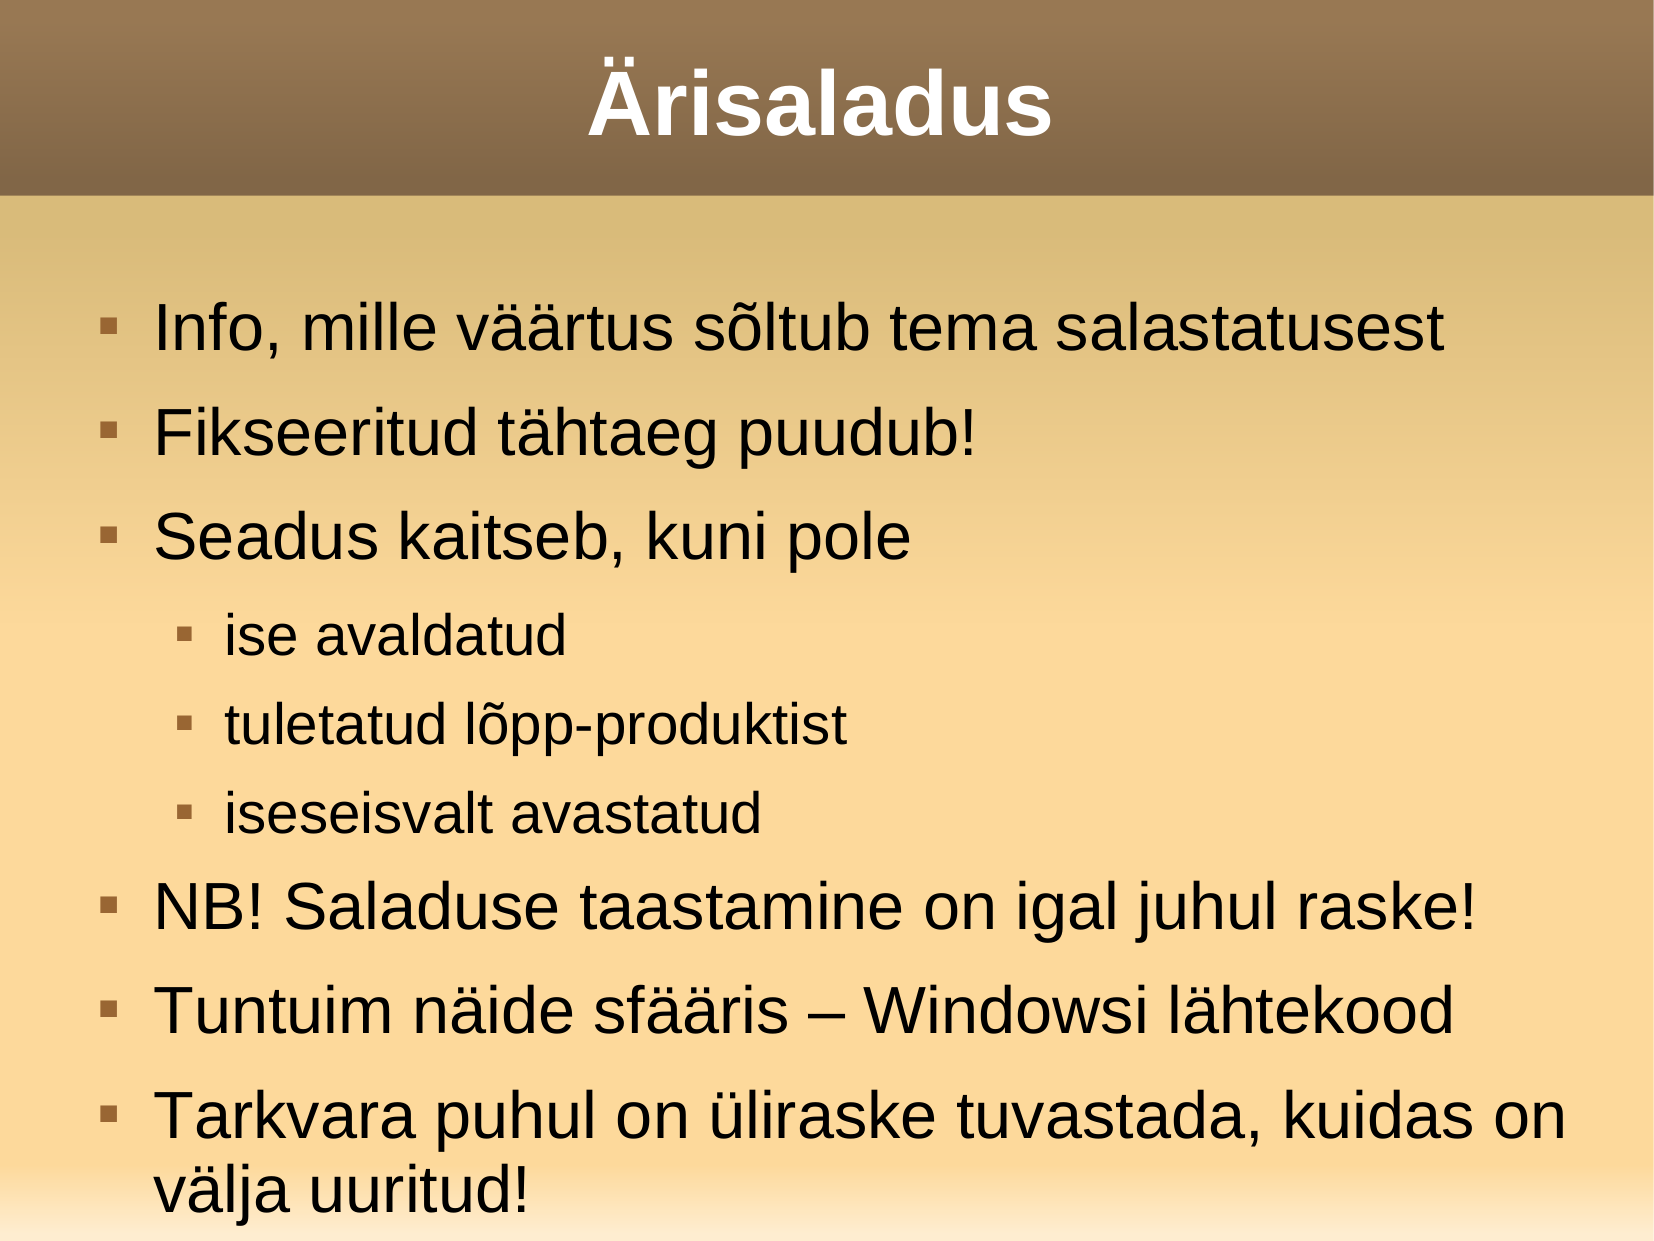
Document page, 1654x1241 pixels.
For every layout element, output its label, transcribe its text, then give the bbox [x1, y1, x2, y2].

list Info, mille väärtus sõltub tema salastatusest Fikseeritud tähtaeg puudub! Seadus kaitseb, kuni pole ise avaldatud tuletatud lõpp-produktist iseseisvalt avastatud NB! Saladuse taastamine on igal juhul raske! Tuntuim näide sfääris – Windowsi lähtekood Tarkvara puhul on üliraske tuvastada, kuidas on välja uuritud! [82, 290, 1571, 1228]
title Ärisaladus [76, 7, 1565, 200]
picture [0, 0, 1654, 1241]
